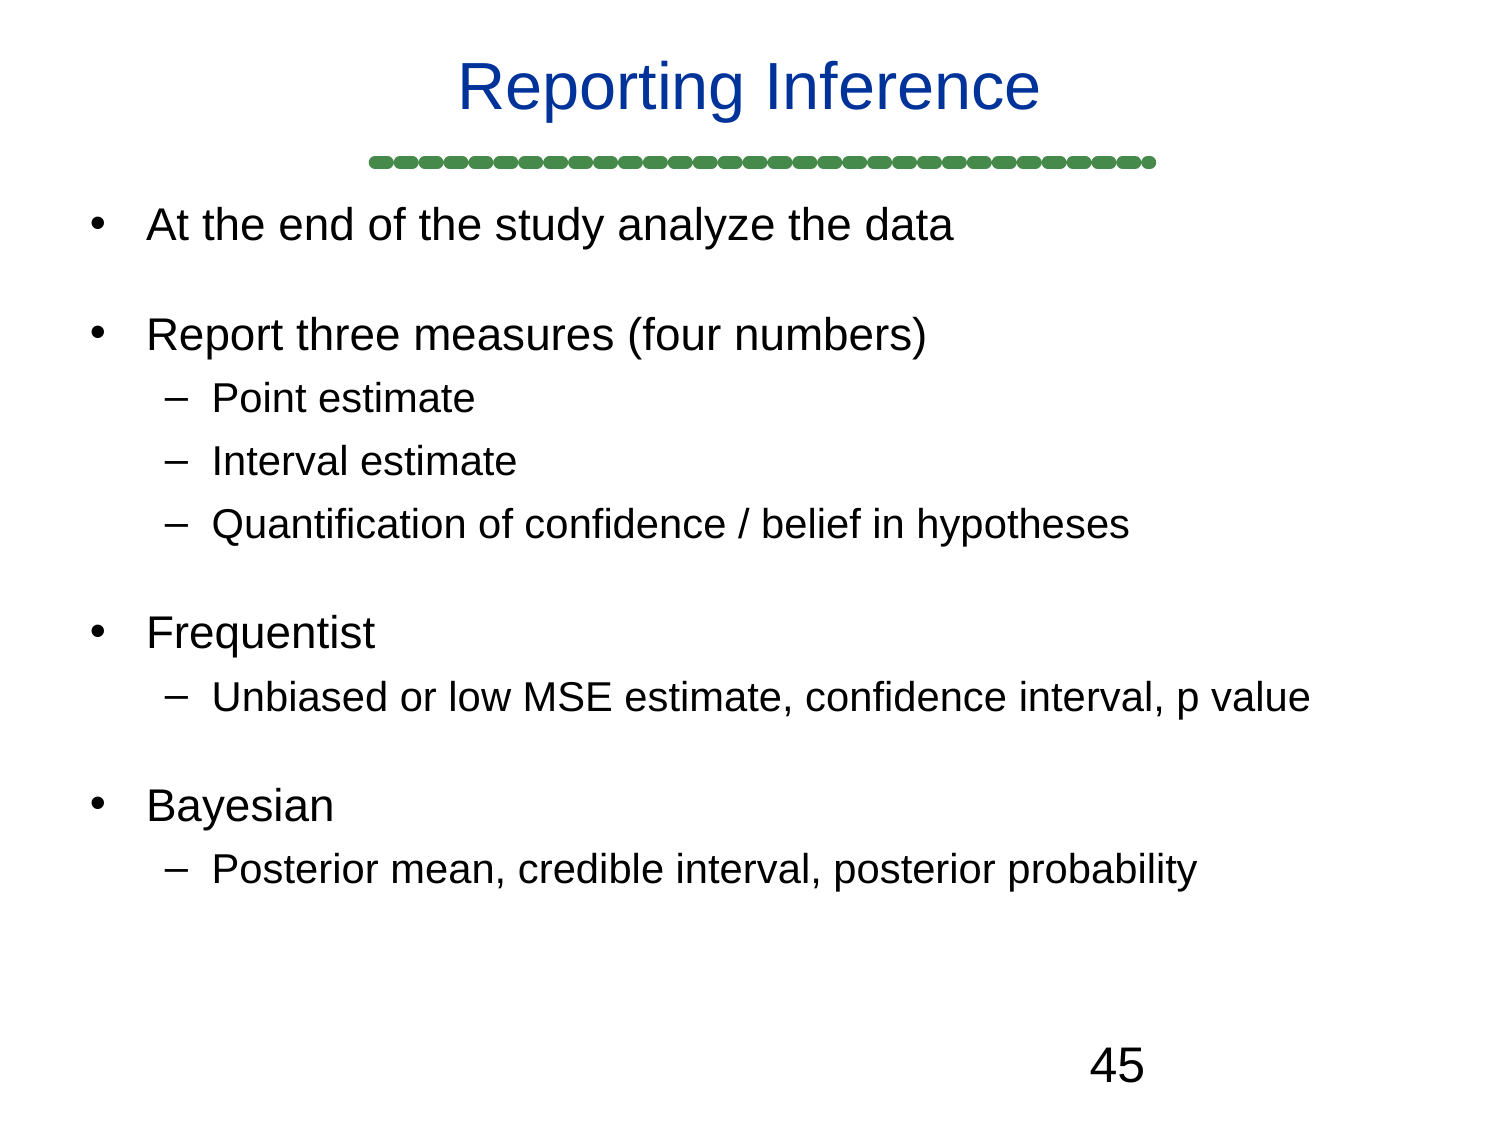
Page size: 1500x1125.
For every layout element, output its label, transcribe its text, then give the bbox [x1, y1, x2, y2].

title Reporting Inference [37, 24, 1463, 141]
list At the end of the study analyze the data Report three measures (four numbers) Point estimate Interval estimate Quantification of confidence / belief in hypotheses Frequentist Unbiased or low MSE estimate, confidence interval, p value Bayesian Posterior mean, credible interval, posterior probability [75, 187, 1426, 1050]
